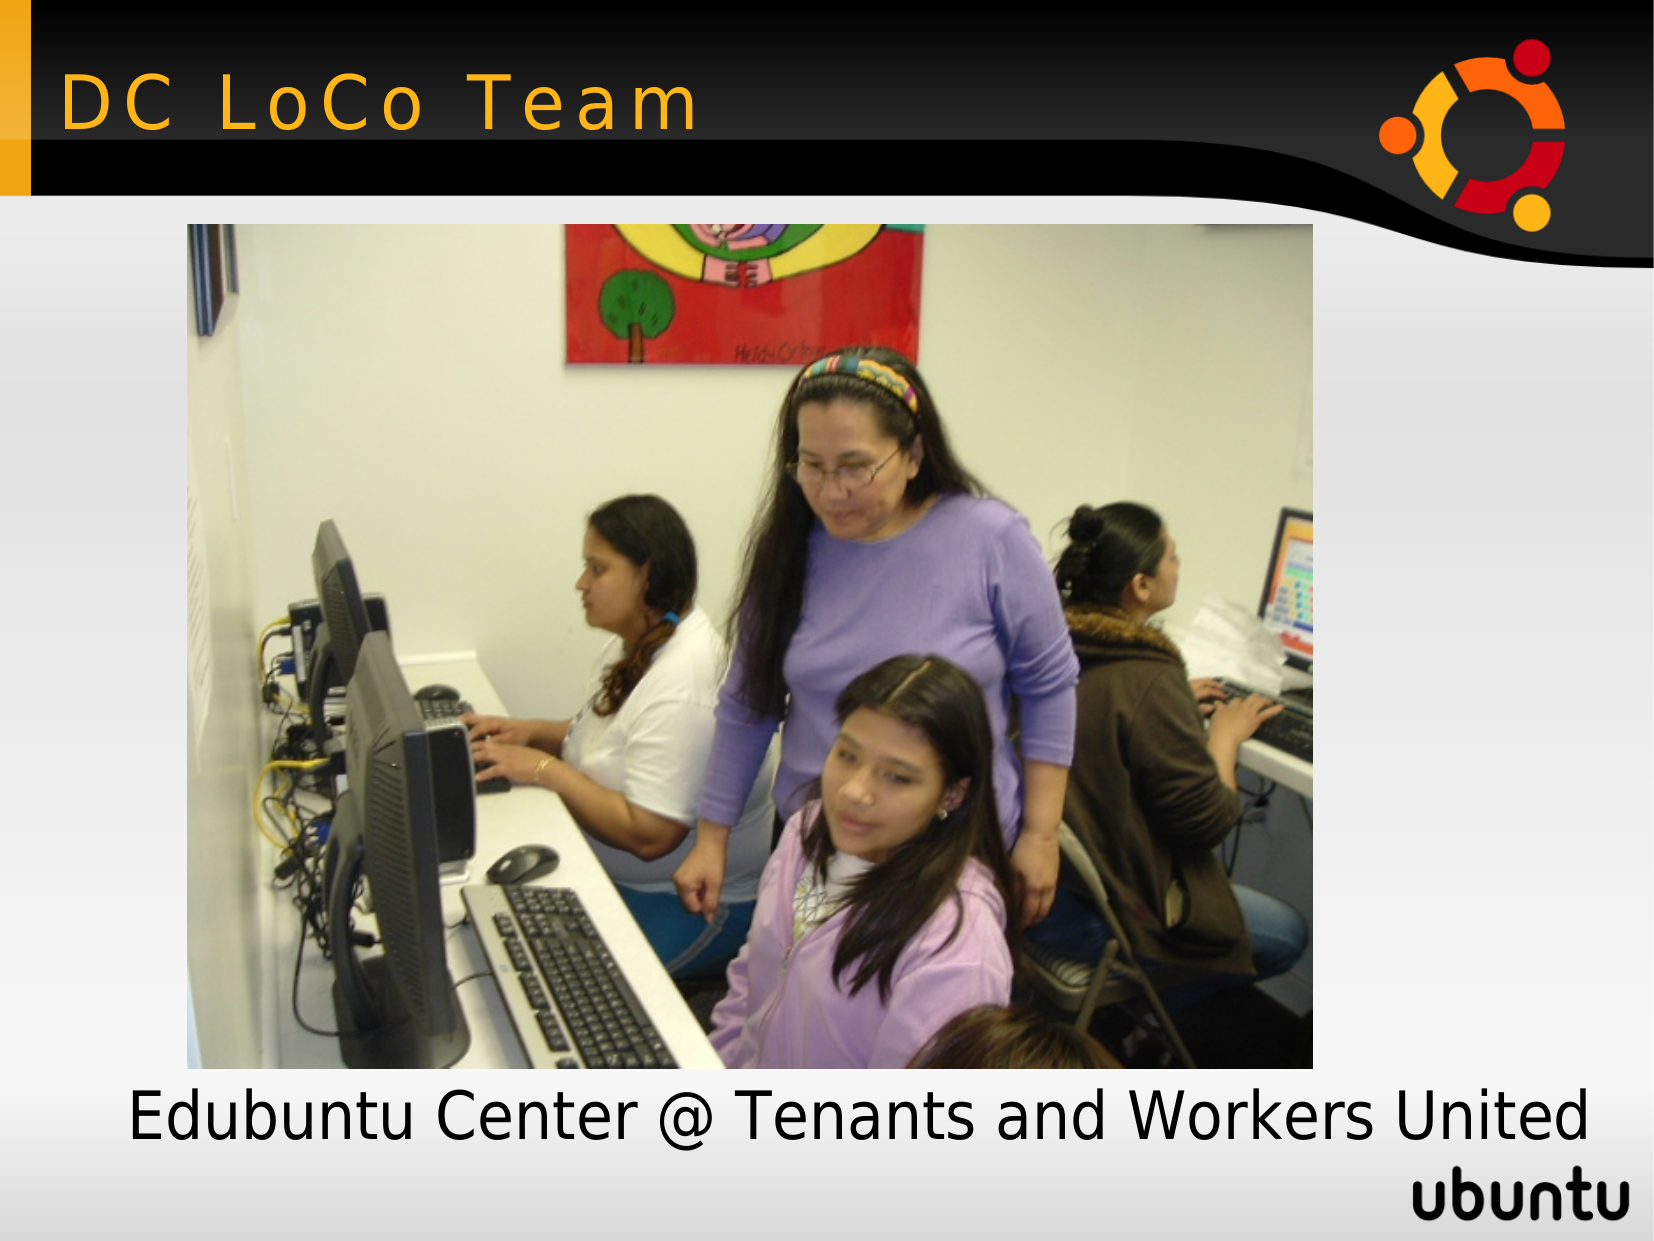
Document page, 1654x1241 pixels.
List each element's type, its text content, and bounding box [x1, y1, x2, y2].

picture [0, 0, 1654, 1241]
title DC LoCo Team [59, 36, 1270, 171]
text_box Edubuntu Center @ Tenants and Workers United [112, 1069, 1609, 1163]
